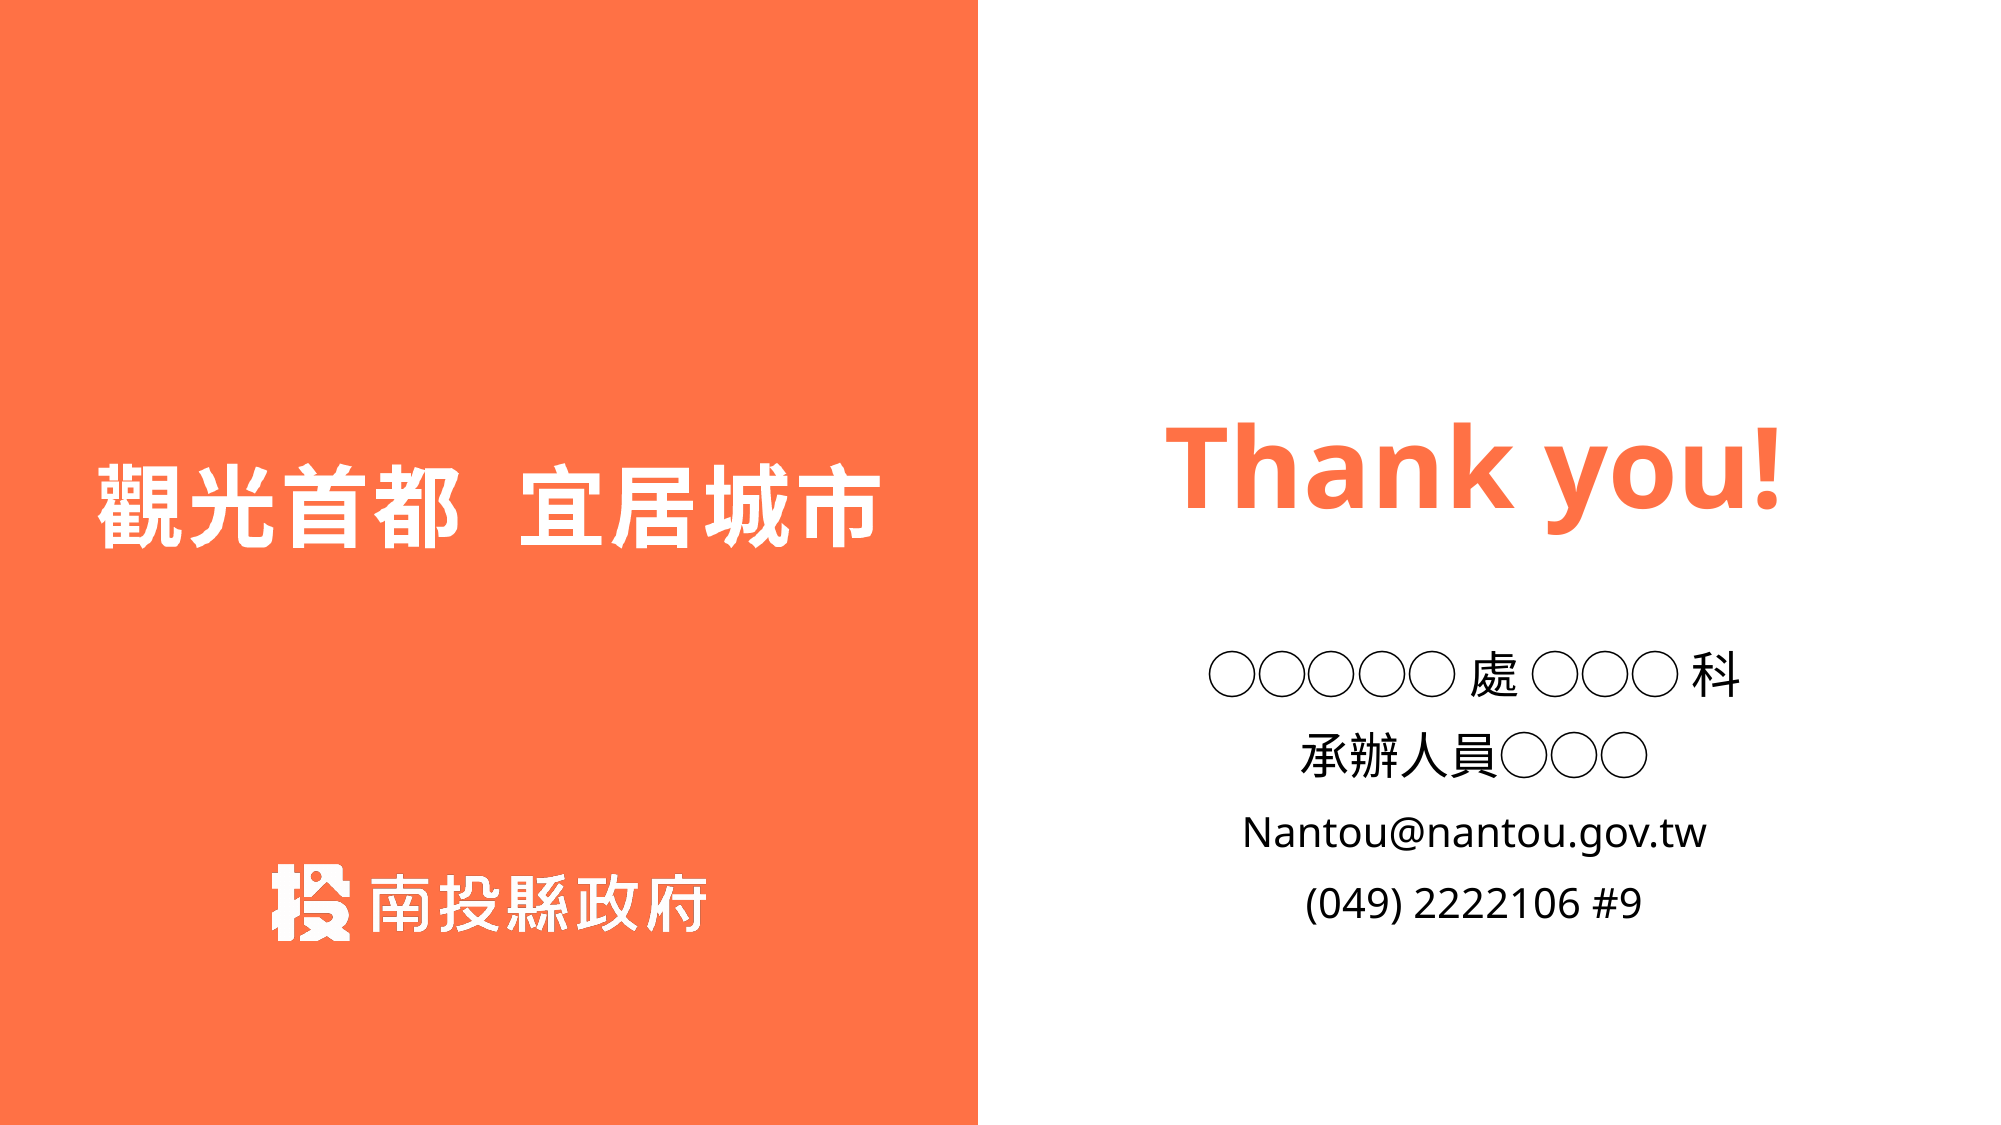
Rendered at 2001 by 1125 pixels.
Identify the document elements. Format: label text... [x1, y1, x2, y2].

list Thank you! [1079, 324, 1870, 562]
list ◯◯◯◯◯處 ◯◯◯ 科 承辦人員◯◯◯ Nantou@nantou.gov.tw (049) 2222106 #9 [1079, 562, 1870, 1013]
picture [272, 864, 706, 941]
picture [95, 460, 883, 550]
